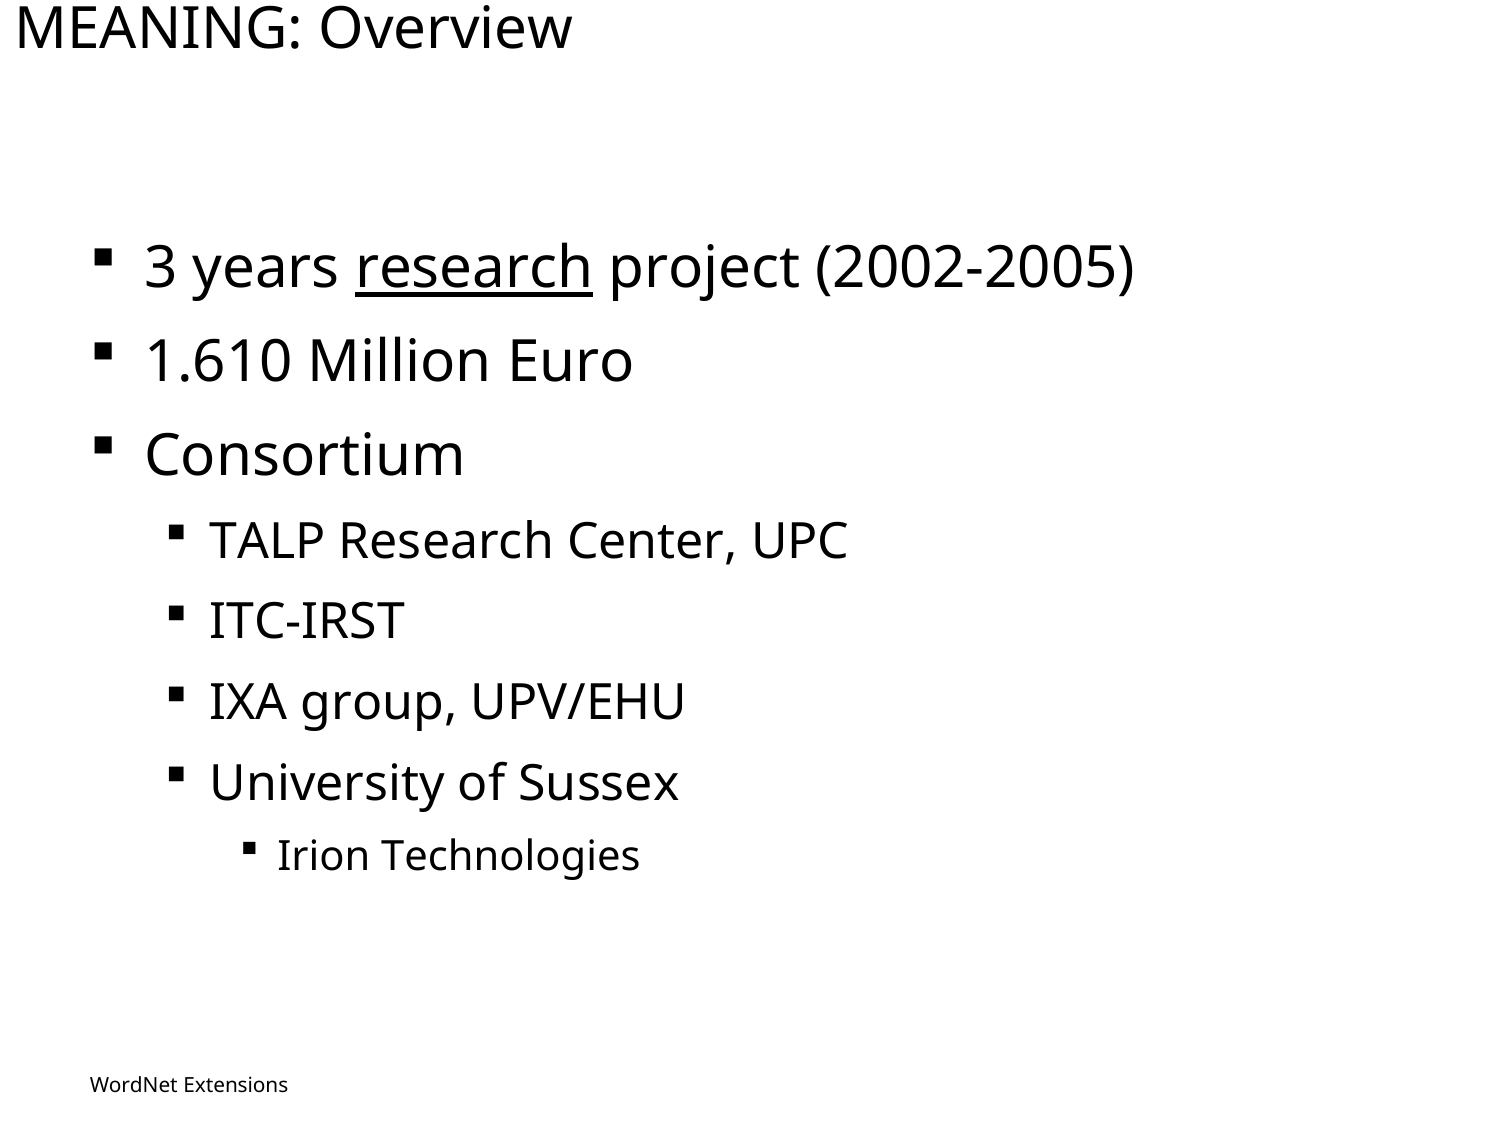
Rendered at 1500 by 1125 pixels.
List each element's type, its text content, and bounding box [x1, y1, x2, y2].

list 3 years research project (2002-2005) 1.610 Million Euro Consortium TALP Research Center, UPC ITC-IRST IXA group, UPV/EHU University of Sussex Irion Technologies [75, 112, 1438, 1001]
title MEANING: Overview [0, 0, 1500, 70]
